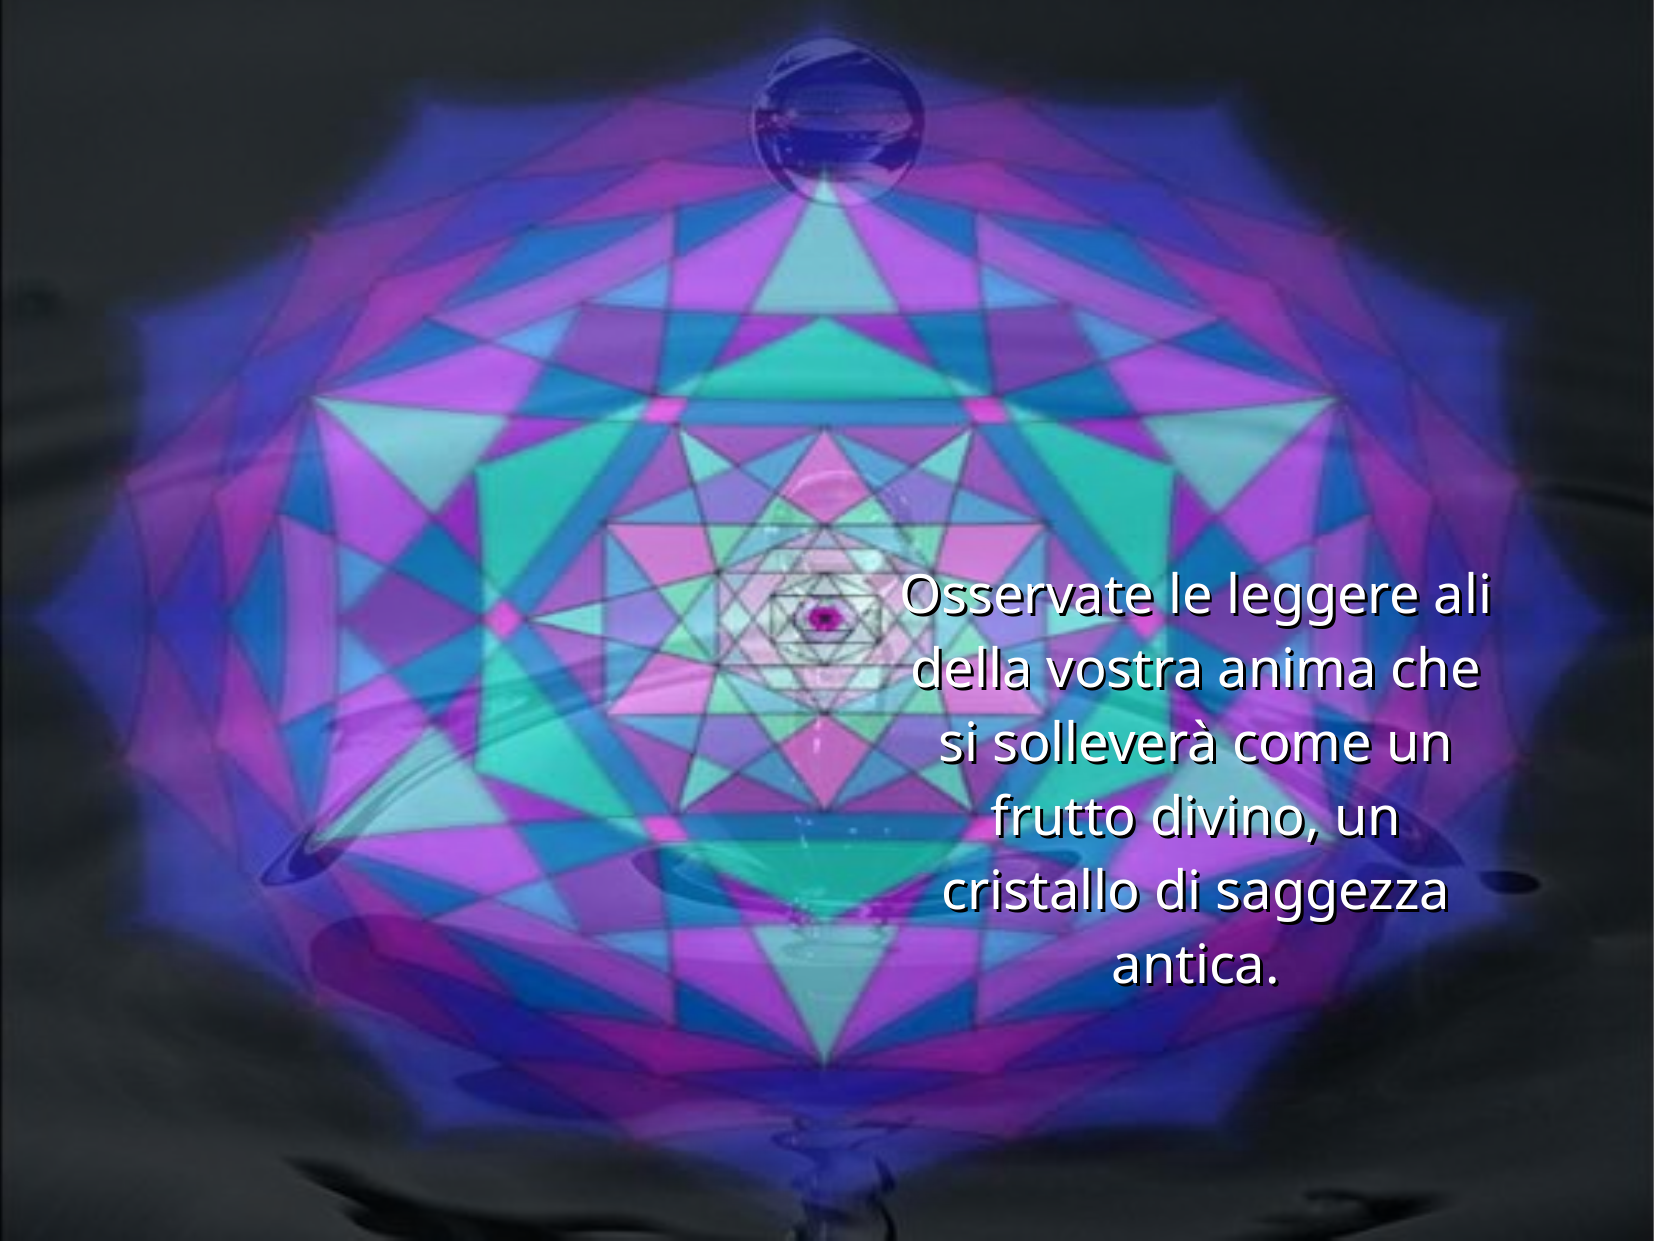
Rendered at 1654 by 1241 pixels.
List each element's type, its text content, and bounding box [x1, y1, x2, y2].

picture [0, 0, 1654, 1241]
title Osservate le leggere ali della vostra anima che si solleverà come un frutto divino, un cristallo di saggezza antica. [885, 531, 1506, 1024]
